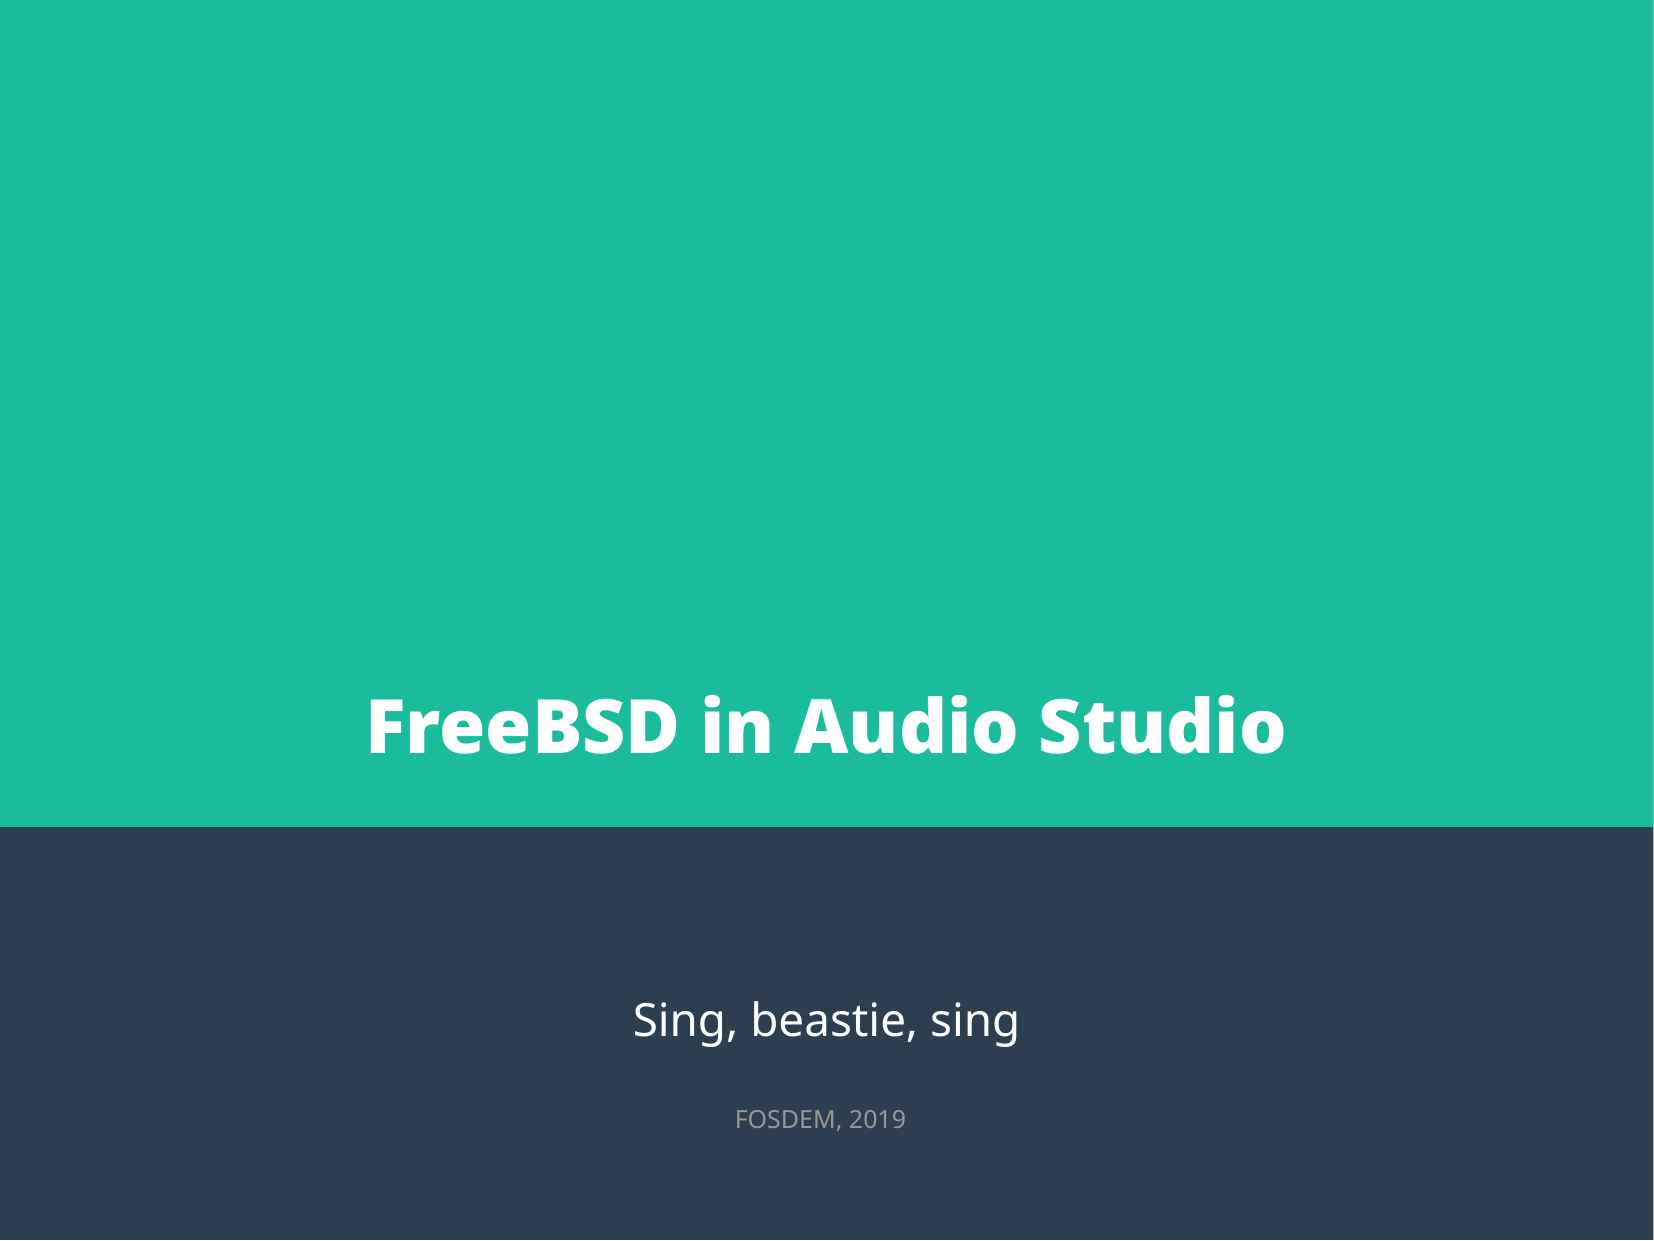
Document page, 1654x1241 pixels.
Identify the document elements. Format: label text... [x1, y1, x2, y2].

title FreeBSD in Audio Studio [58, 611, 1595, 786]
text_box FOSDEM, 2019 [719, 1094, 945, 1154]
subtitle Sing, beastie, sing [58, 856, 1595, 1181]
